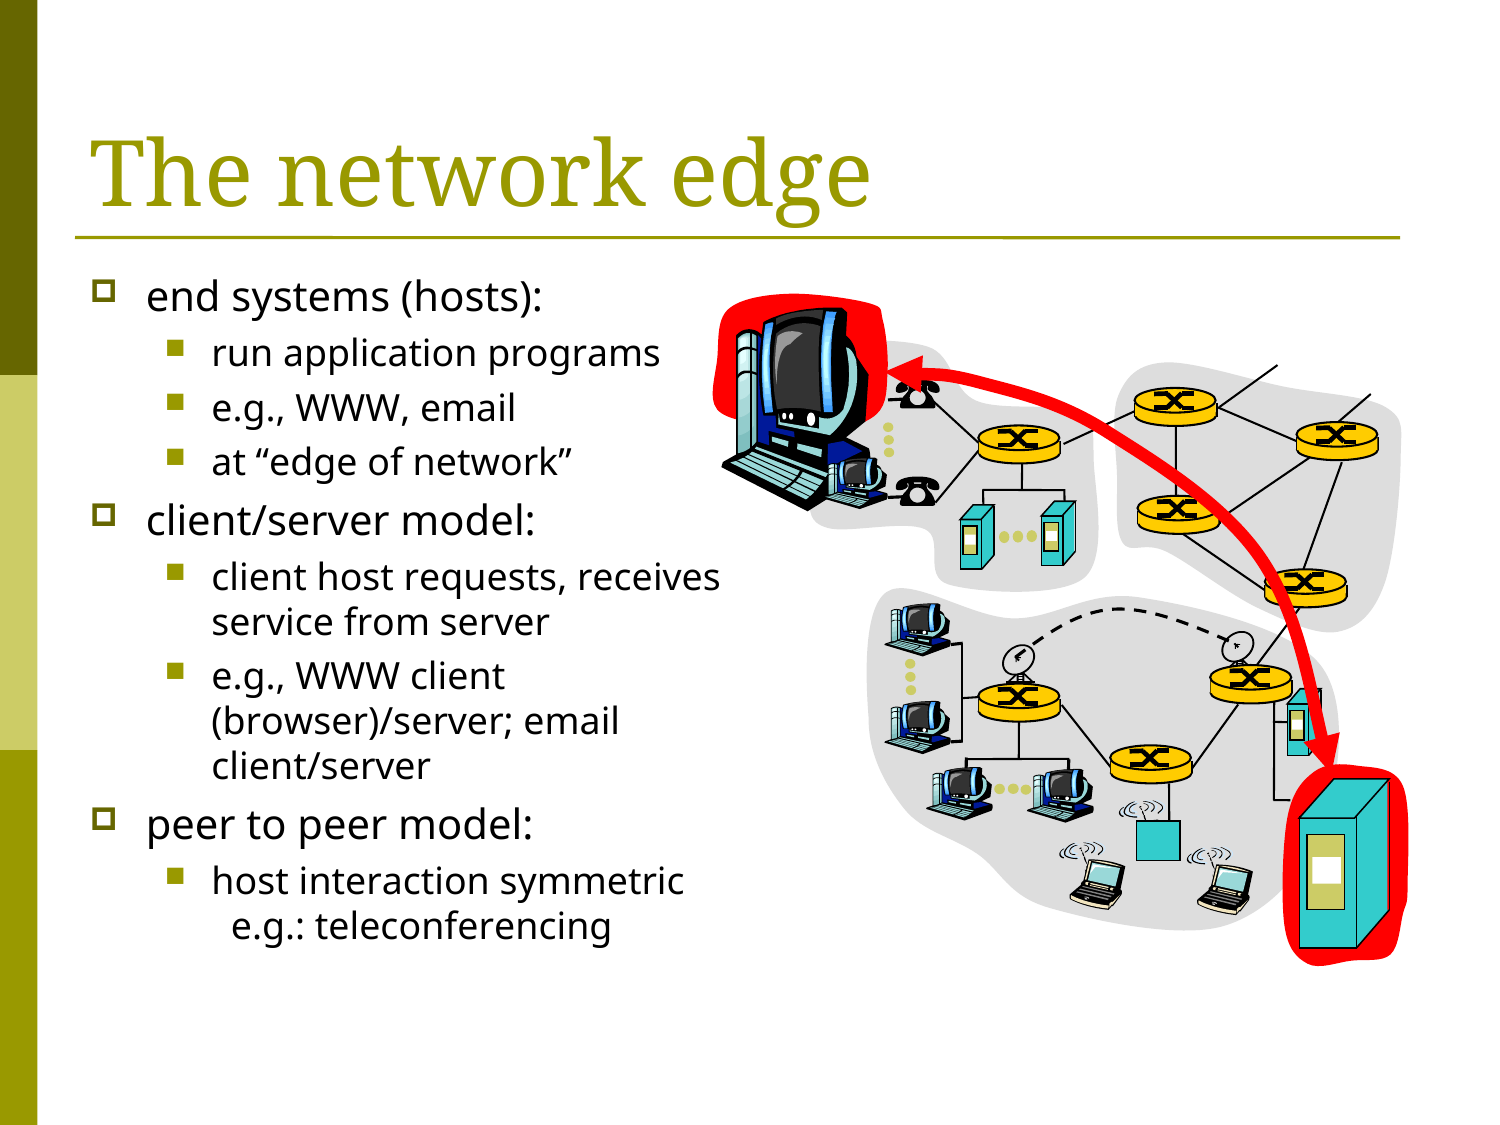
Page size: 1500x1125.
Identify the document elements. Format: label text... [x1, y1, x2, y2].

list end systems (hosts): run application programs e.g., WWW, email at “edge of network” client/server model: client host requests, receives service from server e.g., WWW client (browser)/server; email client/server peer to peer model: host interaction symmetric e.g.: teleconferencing [75, 262, 738, 1006]
picture [884, 700, 953, 755]
chart [738, 305, 874, 513]
picture [895, 476, 942, 507]
chart [1026, 768, 1096, 823]
text_box [1114, 362, 1402, 633]
chart [1221, 631, 1255, 668]
picture [821, 457, 890, 510]
chart [1118, 799, 1168, 861]
chart [1002, 644, 1036, 684]
title The network edge [75, 45, 1426, 233]
text_box [1309, 653, 1339, 735]
chart [1171, 799, 1181, 820]
picture [1186, 845, 1254, 916]
text_box [866, 588, 1409, 967]
text_box [1115, 445, 1284, 620]
picture [1059, 840, 1126, 911]
text_box [738, 293, 1099, 592]
chart [926, 766, 995, 821]
chart [895, 379, 942, 410]
picture [884, 602, 953, 657]
